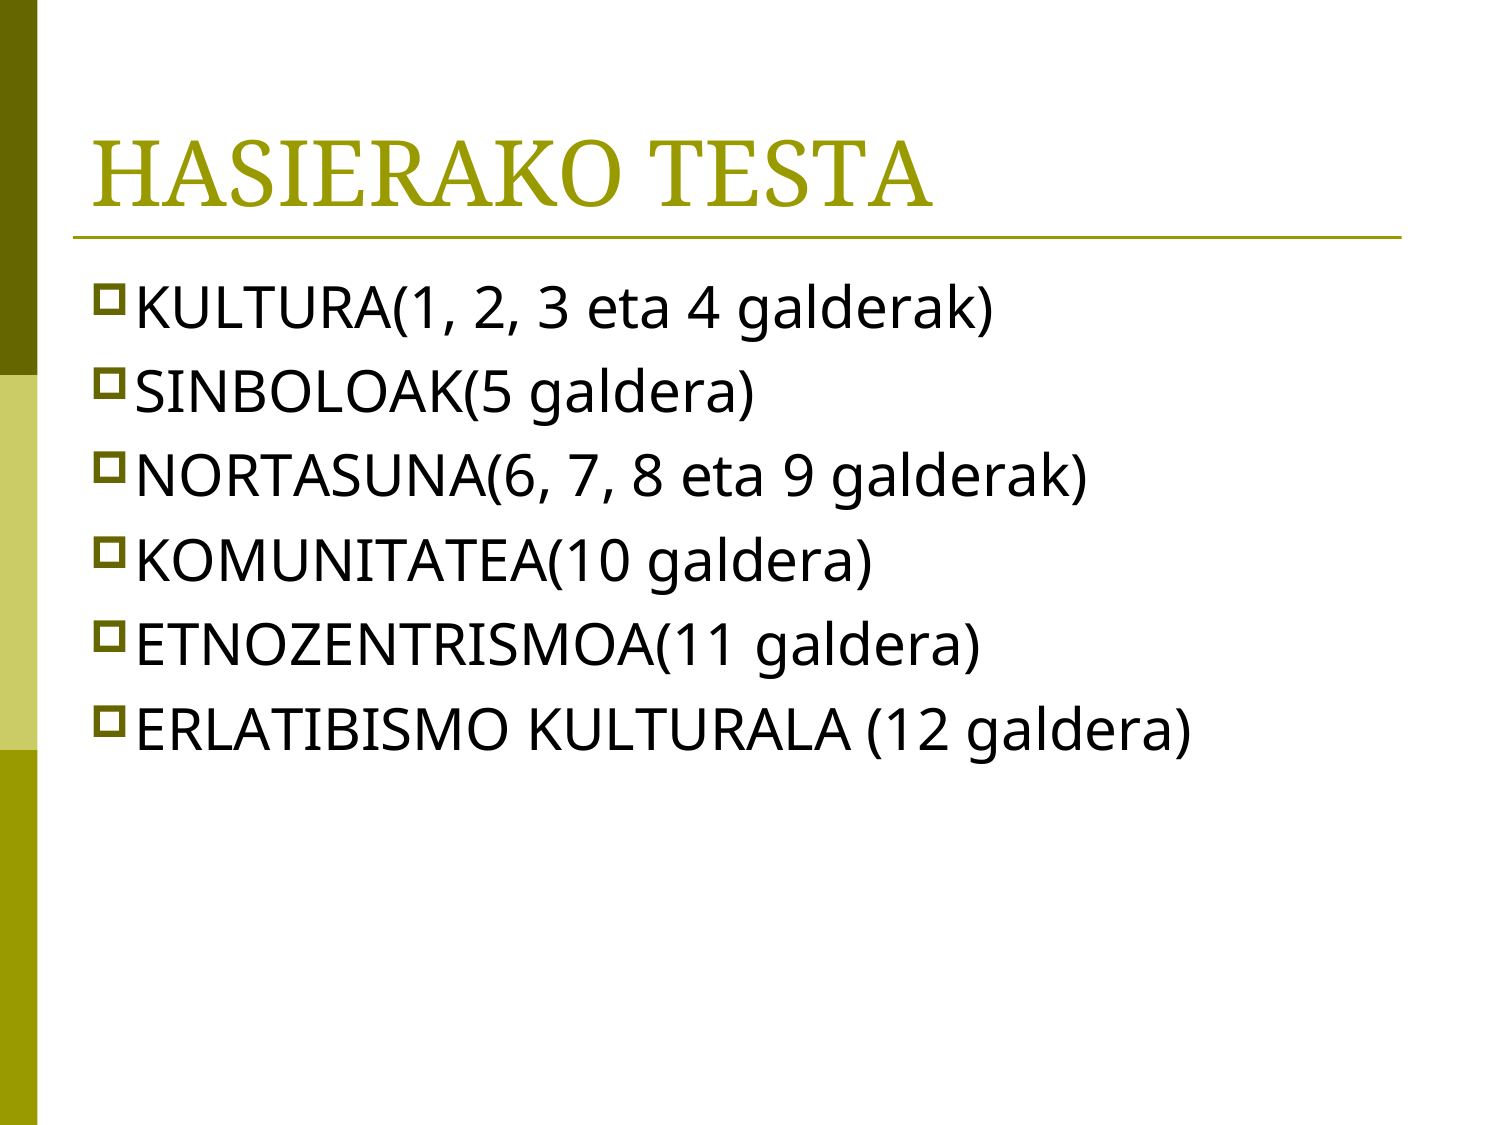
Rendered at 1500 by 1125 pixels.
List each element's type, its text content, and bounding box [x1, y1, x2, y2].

list KULTURA(1, 2, 3 eta 4 galderak) SINBOLOAK(5 galdera) NORTASUNA(6, 7, 8 eta 9 galderak) KOMUNITATEA(10 galdera) ETNOZENTRISMOA(11 galdera) ERLATIBISMO KULTURALA (12 galdera) [75, 262, 1426, 1006]
title HASIERAKO TESTA [75, 45, 1426, 233]
